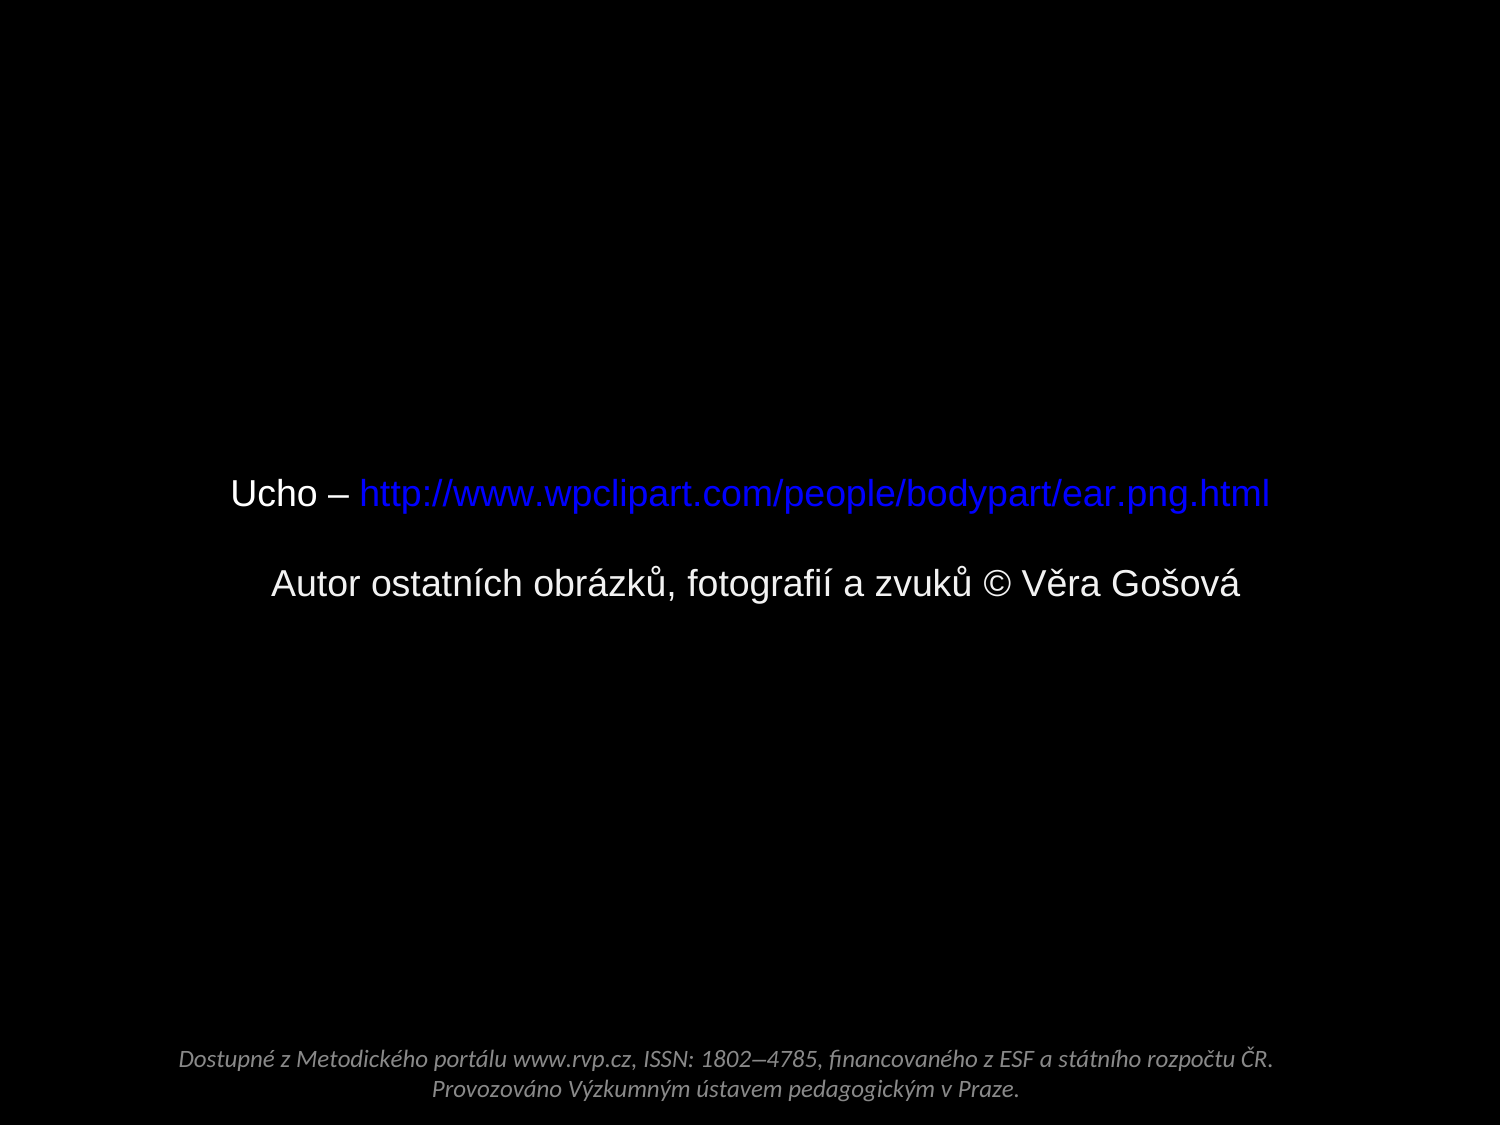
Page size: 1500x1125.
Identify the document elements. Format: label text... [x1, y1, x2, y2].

text_box Ucho – http://www.wpclipart.com/people/bodypart/ear.png.html Autor ostatních obrázků, fotografií a zvuků © Věra Gošová [100, 326, 1412, 657]
text_box Dostupné z Metodického portálu www.rvp.cz, ISSN: 1802–4785, financovaného z ESF a státního rozpočtu ČR. Provozováno Výzkumným ústavem pedagogickým v Praze. [105, 1042, 1348, 1103]
